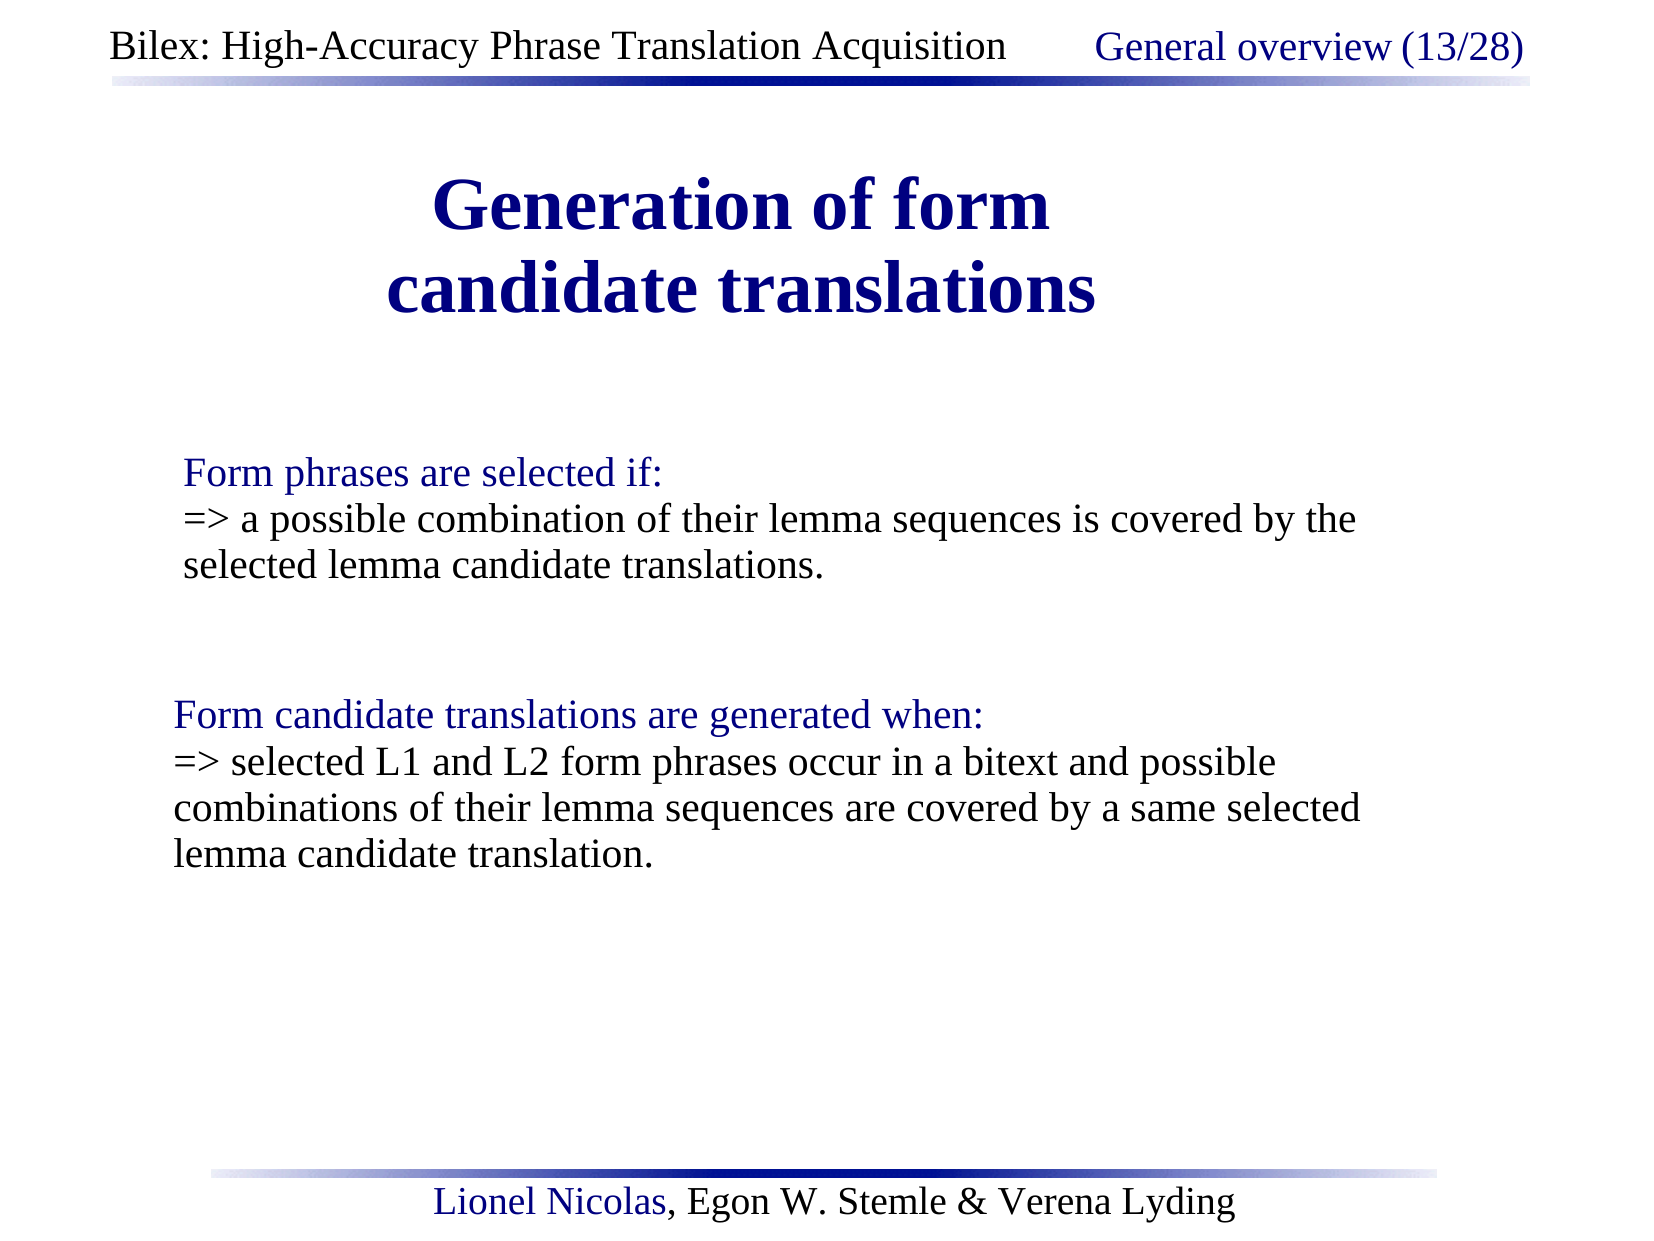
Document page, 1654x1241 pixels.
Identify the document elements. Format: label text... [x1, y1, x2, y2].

text_box Form candidate translations are generated when: => selected L1 and L2 form phrases occur in a bitext and possible combinations of their lemma sequences are covered by a same selected lemma candidate translation. [173, 691, 1461, 894]
picture [211, 1169, 1437, 1178]
picture [112, 76, 1530, 86]
text_box General overview [1079, 15, 1409, 82]
text_box Form phrases are selected if: => a possible combination of their lemma sequences is covered by the selected lemma candidate translations. [183, 448, 1471, 608]
text_box Generation of form candidate translations [371, 155, 1264, 366]
